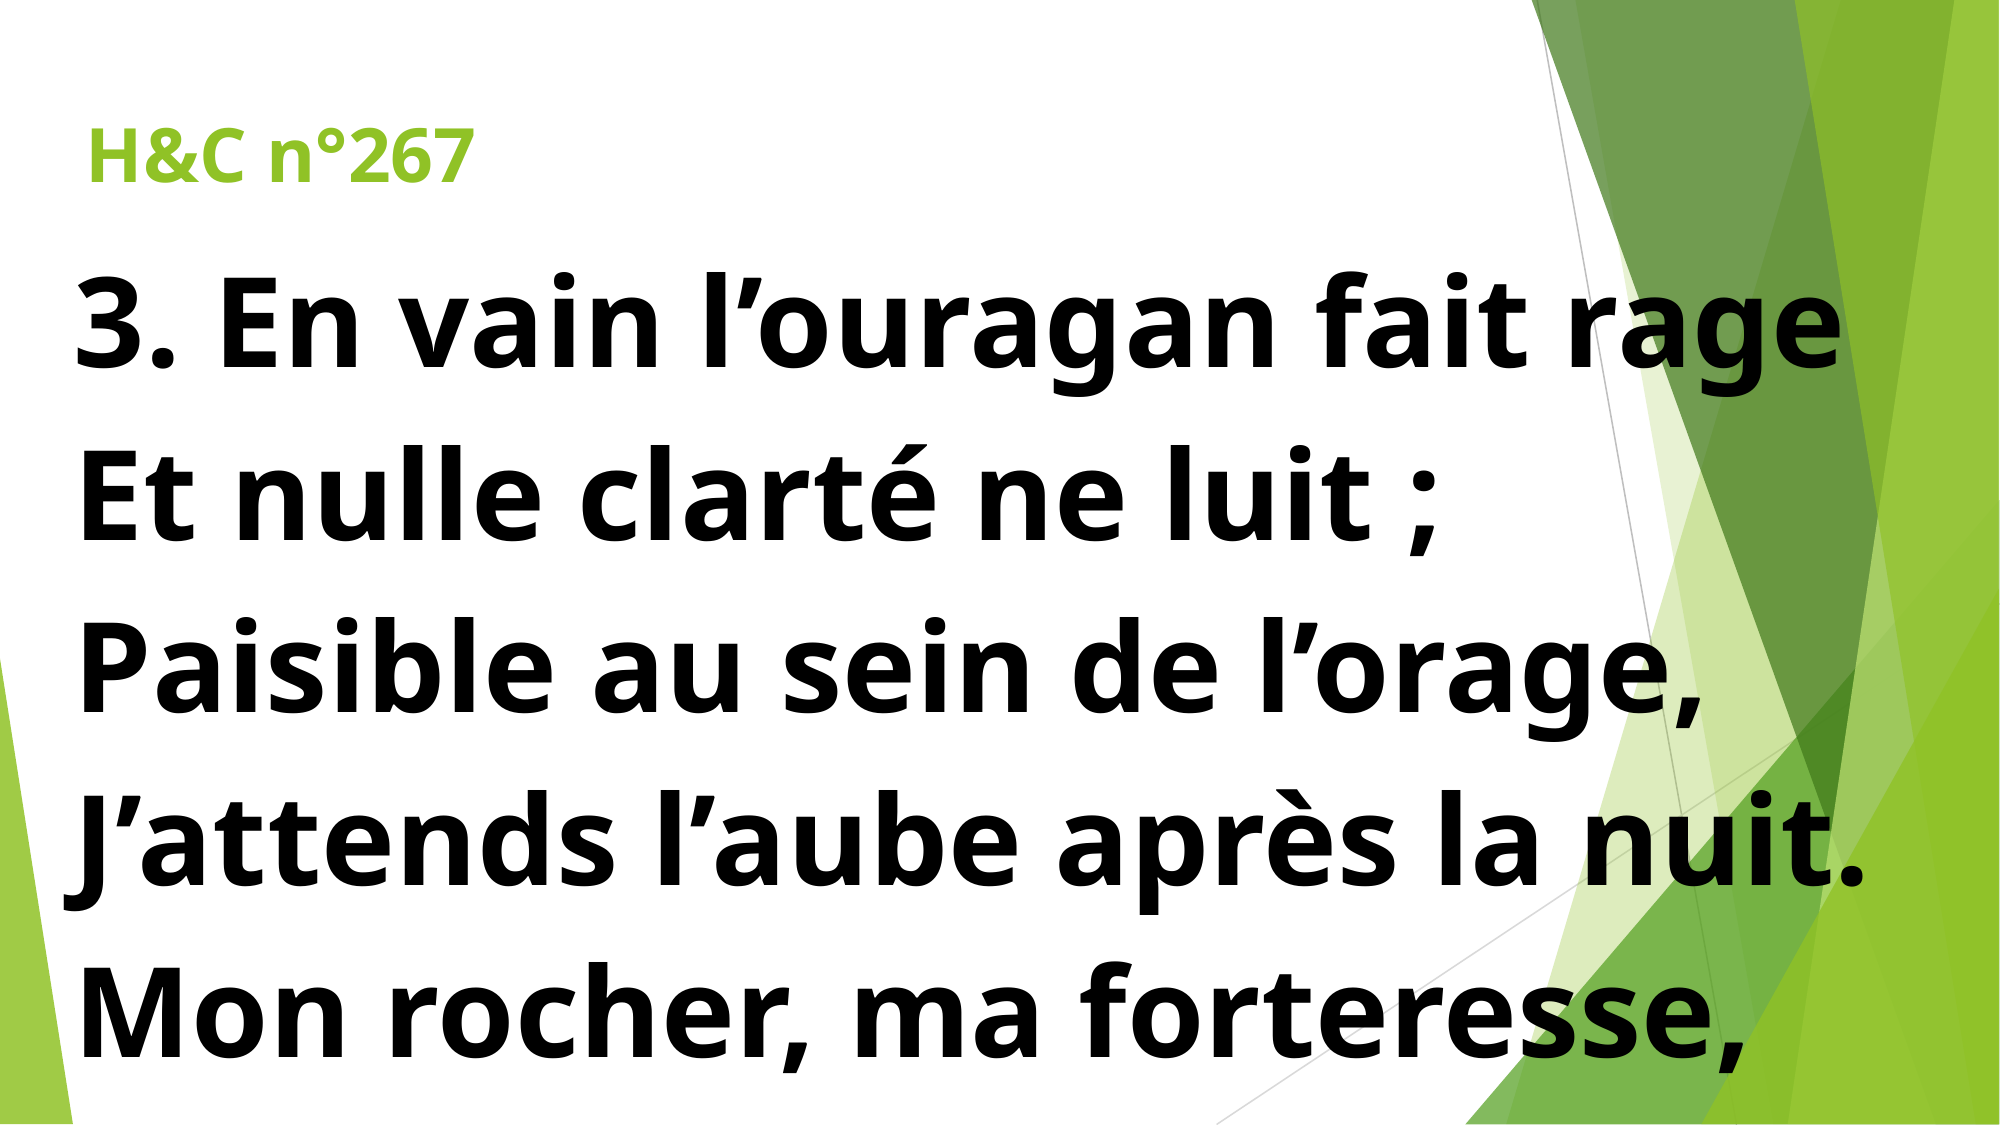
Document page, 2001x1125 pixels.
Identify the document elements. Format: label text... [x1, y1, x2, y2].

text_box H&C n°267 [70, 99, 1522, 212]
text_box 3. En vain l’ouragan fait rage Et nulle clarté ne luit ; Paisible au sein de l’orage, J’attends l’aube après la nuit. Mon rocher, ma forteresse, etc. [59, 212, 1997, 1074]
